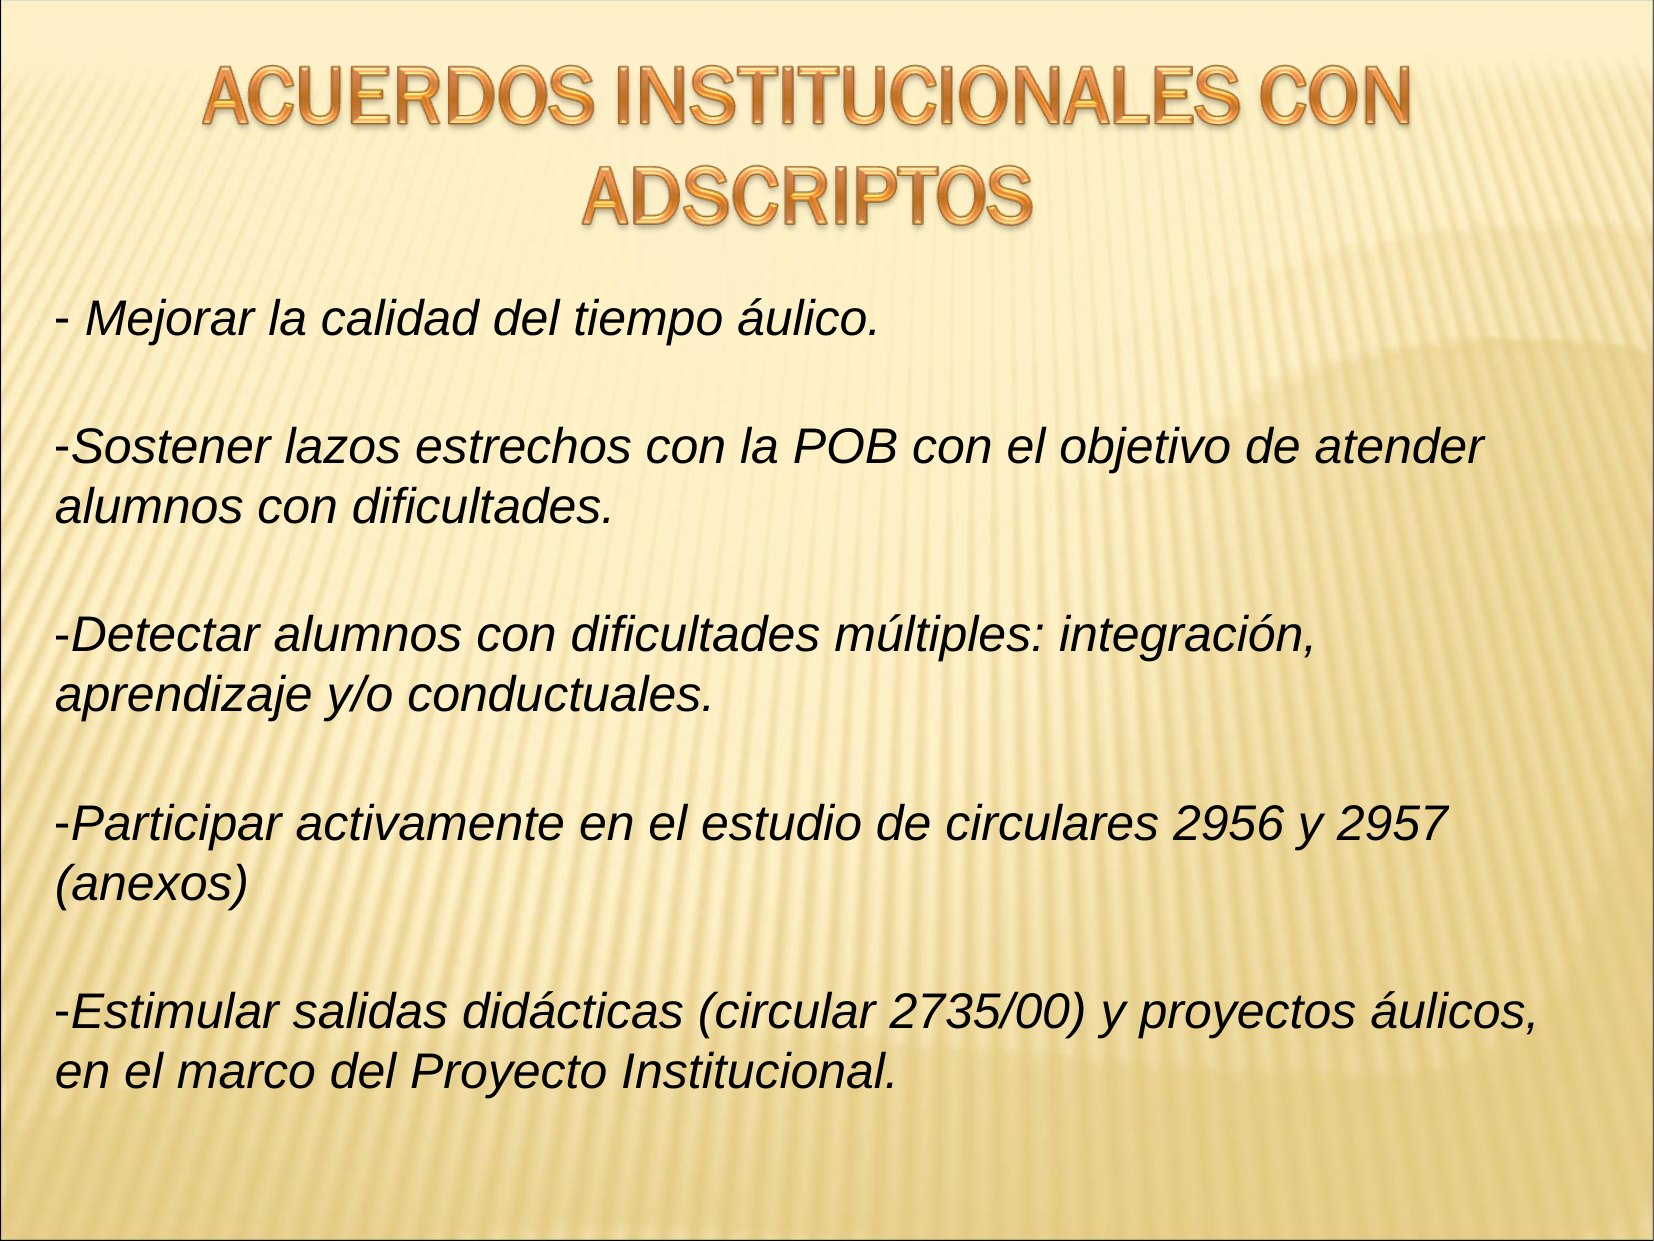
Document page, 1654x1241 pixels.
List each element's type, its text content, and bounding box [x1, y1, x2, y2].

picture [0, 0, 1654, 1241]
text_box Mejorar la calidad del tiempo áulico. Sostener lazos estrechos con la POB con el objetivo de atender alumnos con dificultades. Detectar alumnos con dificultades múltiples: integración, aprendizaje y/o conductuales. Participar activamente en el estudio de circulares 2956 y 2957 (anexos) Estimular salidas didácticas (circular 2735/00) y proyectos áulicos, en el marco del Proyecto Institucional. [40, 277, 1604, 1107]
